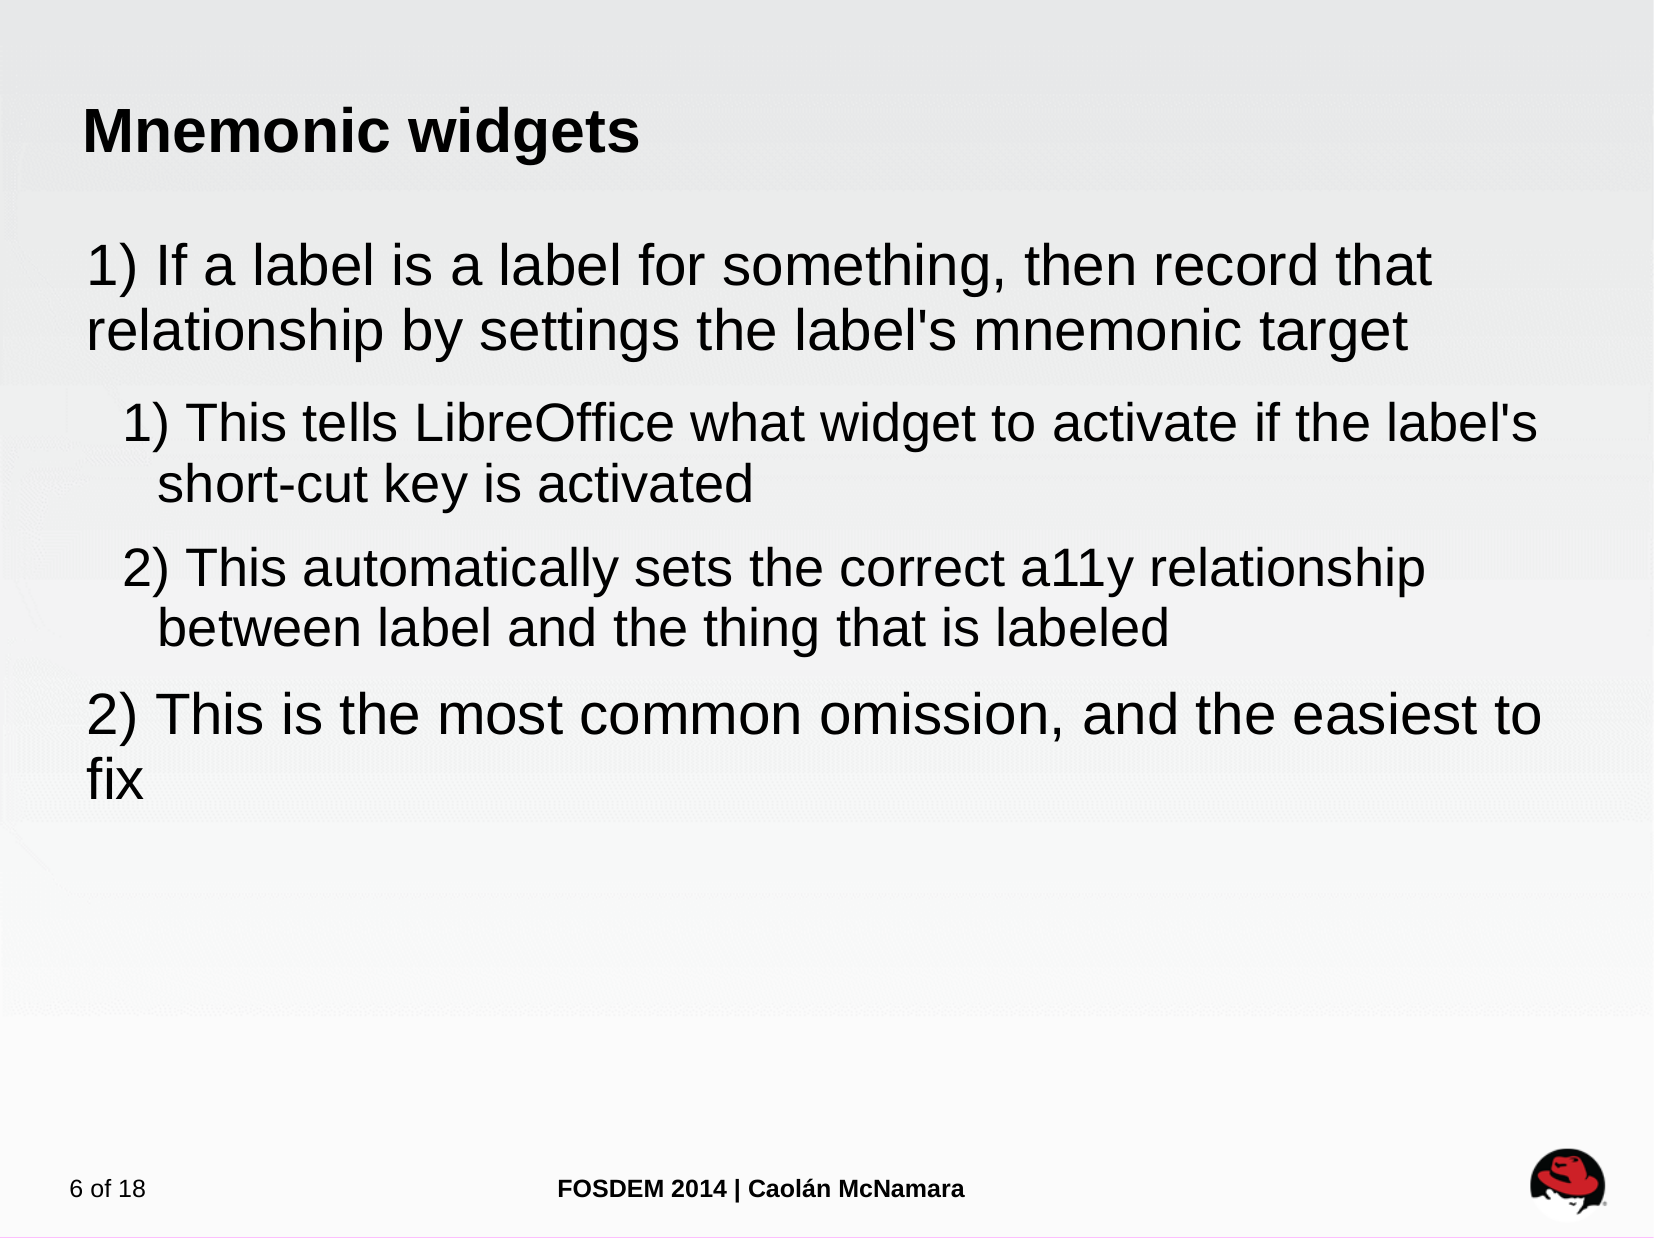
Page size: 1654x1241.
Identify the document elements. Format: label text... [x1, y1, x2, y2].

list If a label is a label for something, then record that relationship by settings the label's mnemonic target This tells LibreOffice what widget to activate if the label's short-cut key is activated This automatically sets the correct a11y relationship between label and the thing that is labeled This is the most common omission, and the easiest to fix [86, 232, 1576, 813]
picture [0, 0, 1654, 1241]
title Mnemonic widgets [82, 37, 1571, 226]
